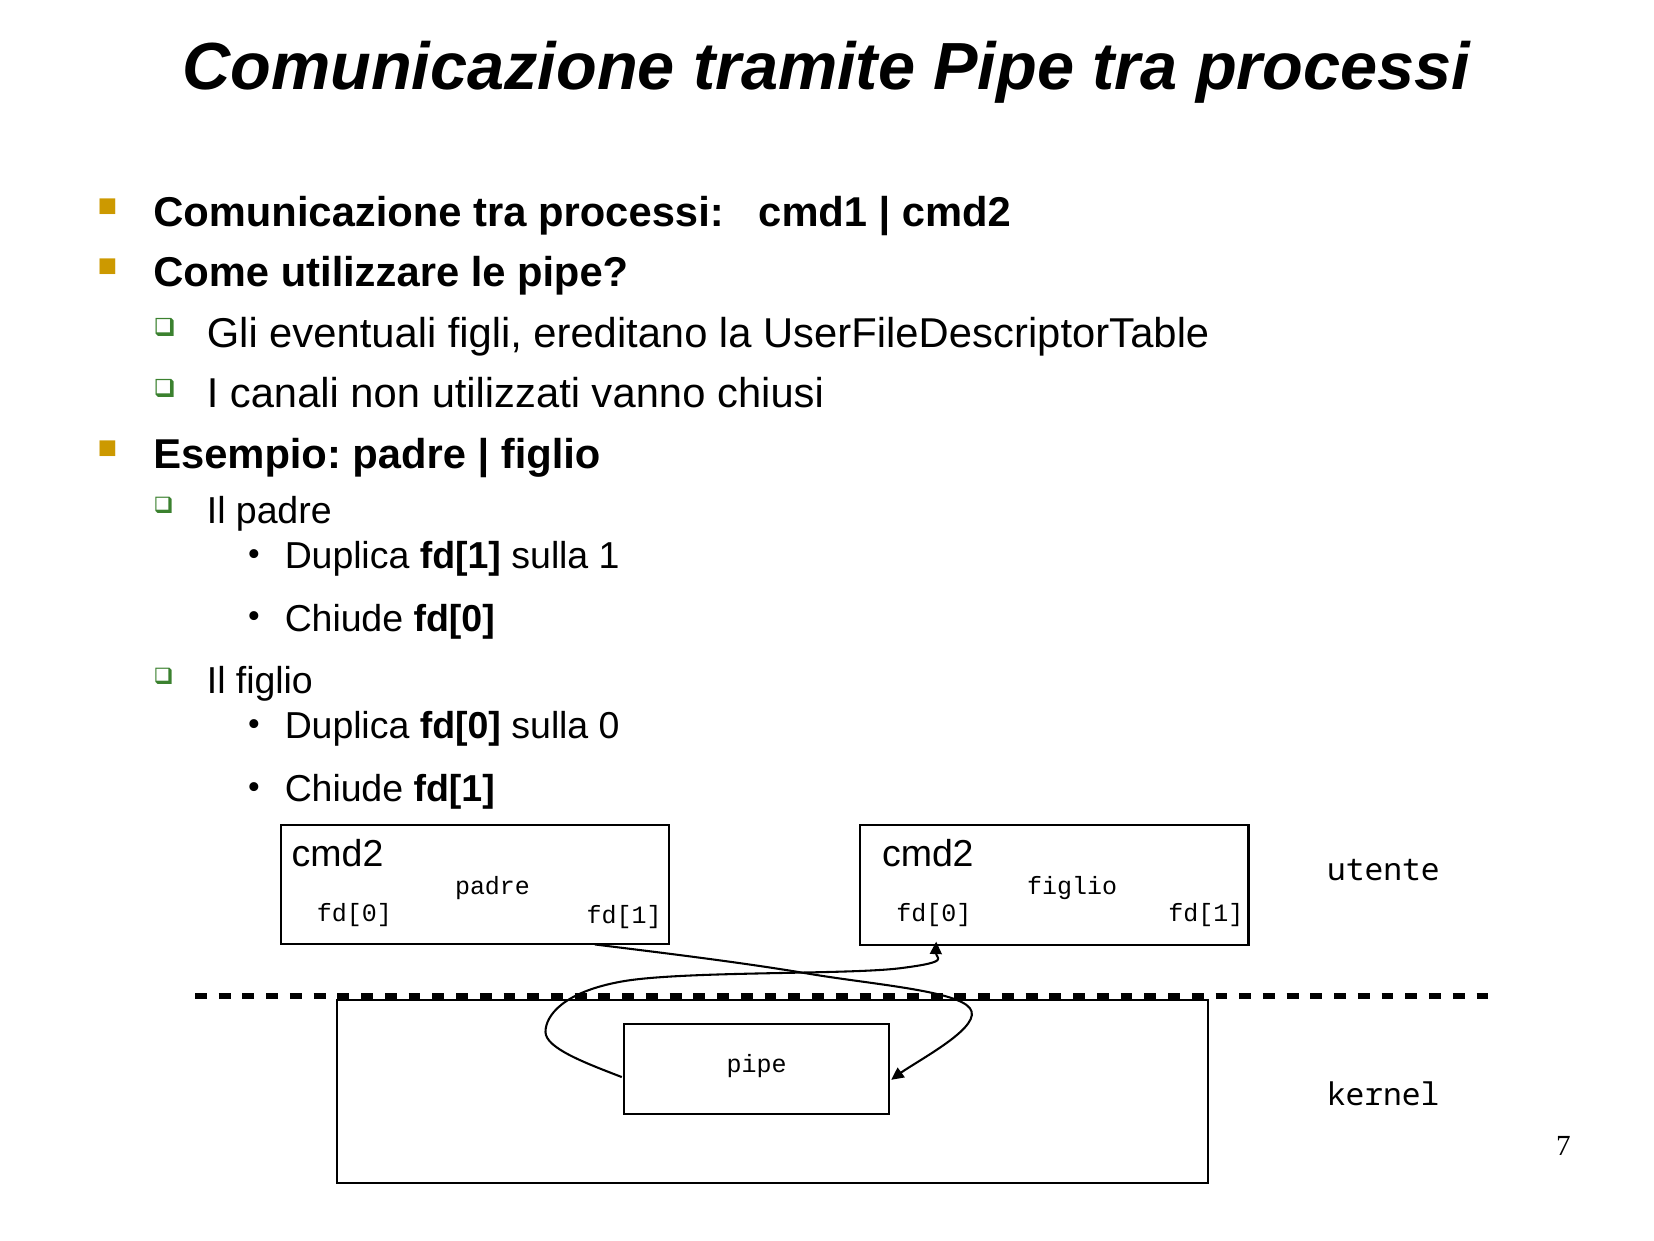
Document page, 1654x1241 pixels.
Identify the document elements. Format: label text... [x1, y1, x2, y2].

text_box fd[0] [846, 888, 987, 935]
text_box padre [280, 824, 670, 945]
text_box [336, 1000, 1208, 1184]
text_box kernel [1276, 1067, 1455, 1120]
text_box fd[1] [1118, 888, 1259, 935]
text_box pipe [676, 1039, 802, 1086]
title Comunicazione tramite Pipe tra processi [82, 14, 1571, 221]
text_box figlio [860, 825, 1249, 945]
list Comunicazione tra processi: cmd1 | cmd2 Come utilizzare le pipe? Gli eventuali figli, ereditano la UserFileDescriptorTable I canali non utilizzati vanno chiusi Esempio: padre | figlio Il padre Duplica fd[1] sulla 1 Chiude fd[0] Il figlio Duplica fd[0] sulla 0 Chiude fd[1] [587, 974, 931, 997]
list Comunicazione tra processi: cmd1 | cmd2 Come utilizzare le pipe? Gli eventuali figli, ereditano la UserFileDescriptorTable I canali non utilizzati vanno chiusi Esempio: padre | figlio Il padre Duplica fd[1] sulla 1 Chiude fd[0] Il figlio Duplica fd[0] sulla 0 Chiude fd[1] [82, 177, 1562, 997]
text_box utente [1276, 841, 1455, 895]
text_box fd[0] [266, 888, 407, 934]
text_box fd[1] [536, 891, 677, 937]
text_box cmd2 [276, 825, 442, 882]
text_box cmd2 [867, 825, 1033, 882]
